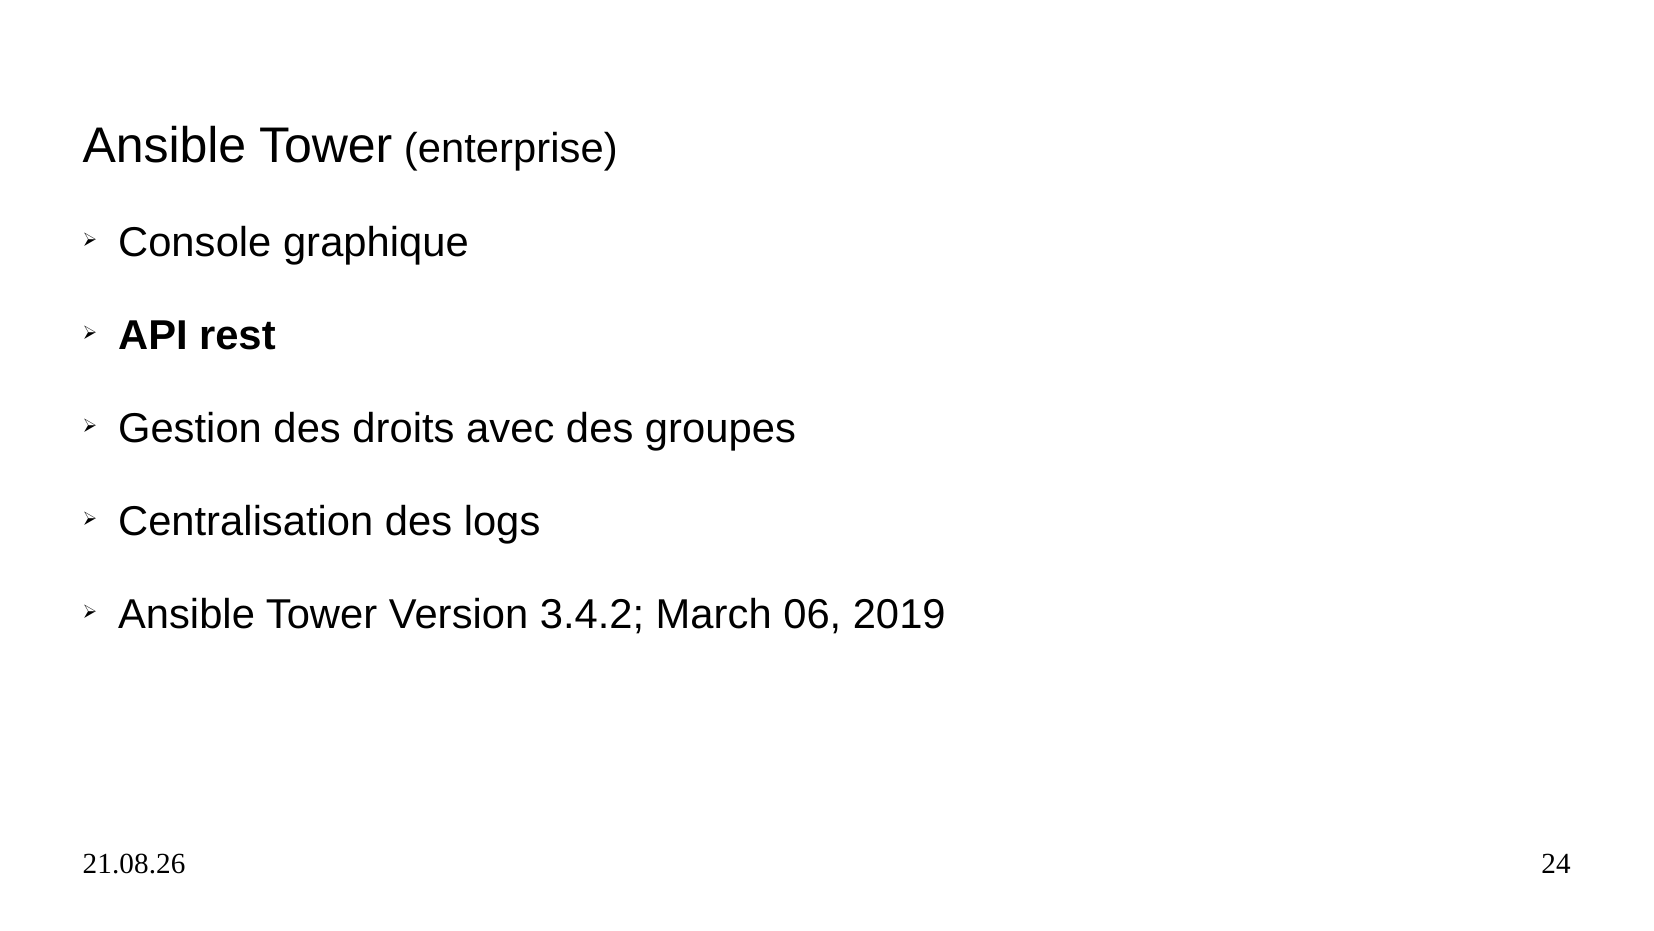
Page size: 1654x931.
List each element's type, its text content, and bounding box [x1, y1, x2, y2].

subtitle Ansible Tower (enterprise) Console graphique API rest Gestion des droits avec des groupes Centralisation des logs Ansible Tower Version 3.4.2; March 06, 2019 [82, 116, 1571, 777]
